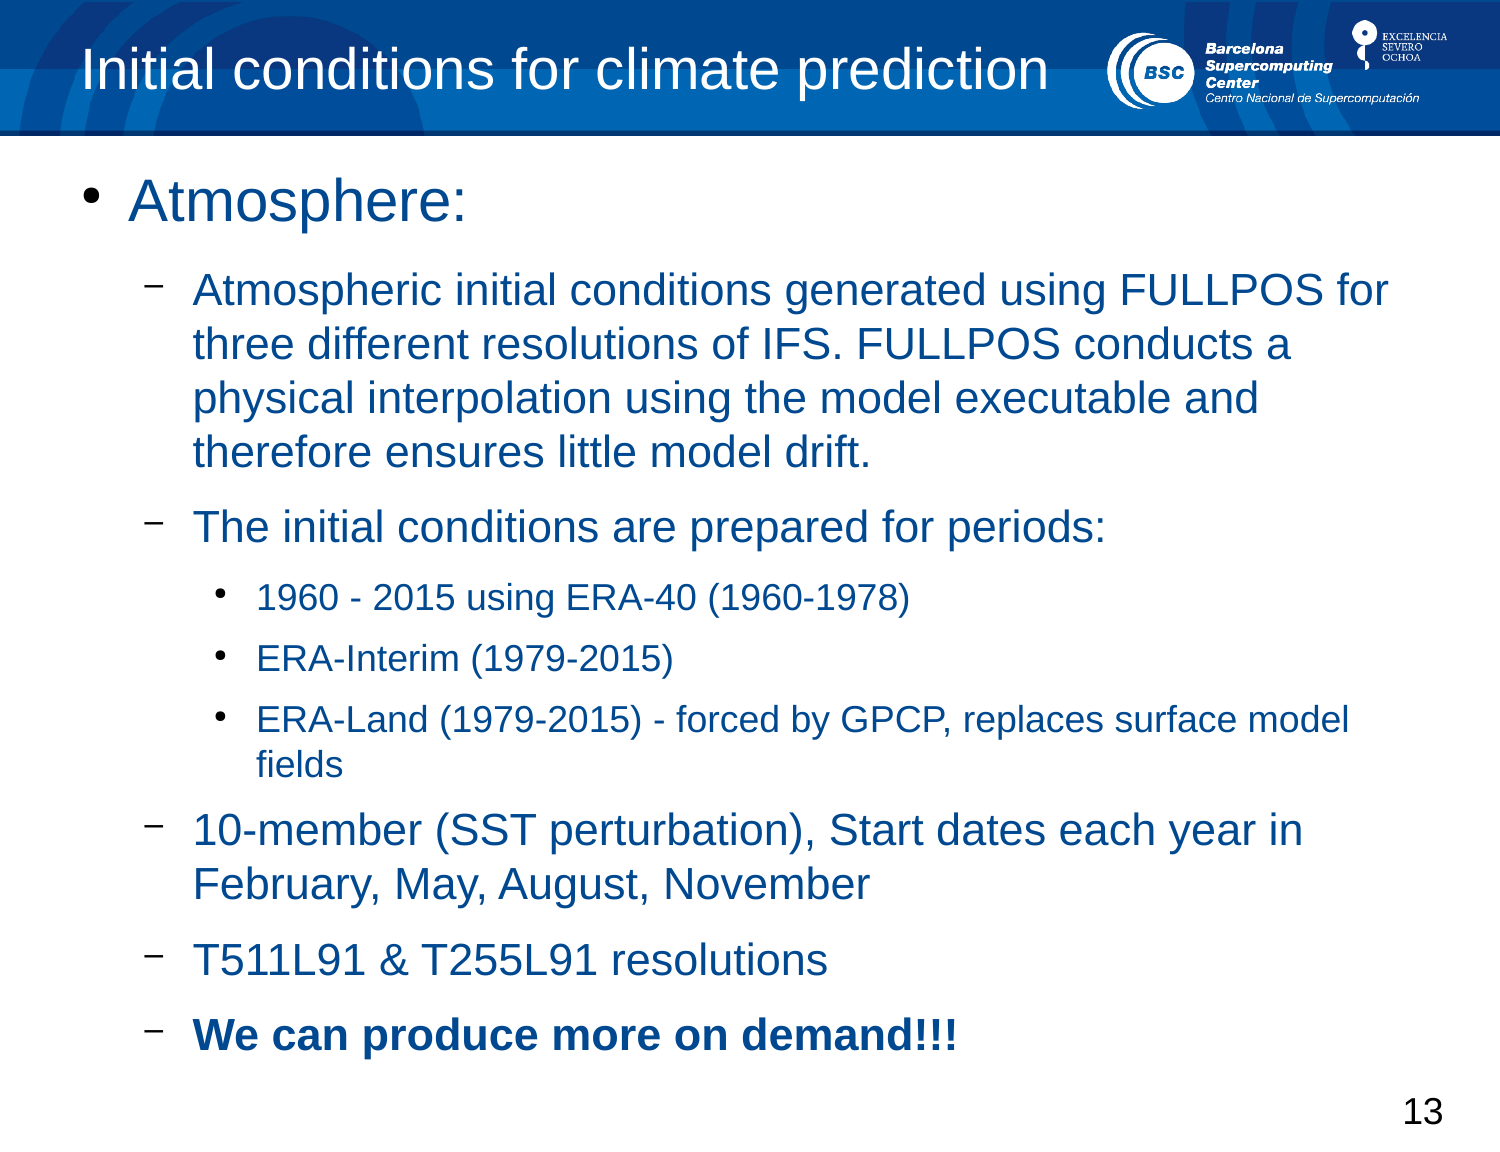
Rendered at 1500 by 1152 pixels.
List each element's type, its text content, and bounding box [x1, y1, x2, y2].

title Initial conditions for climate prediction [65, 23, 1081, 139]
picture [0, 0, 1500, 136]
list Atmosphere: Atmospheric initial conditions generated using FULLPOS for three different resolutions of IFS. FULLPOS conducts a physical interpolation using the model executable and therefore ensures little model drift. The initial conditions are prepared for periods: 1960 - 2015 using ERA-40 (1960-1978) ERA-Interim (1979-2015) ERA-Land (1979-2015) - forced by GPCP, replaces surface model fields 10-member (SST perturbation), Start dates each year in February, May, August, November T511L91 & T255L91 resolutions We can produce more on demand!!! [64, 161, 1432, 1068]
